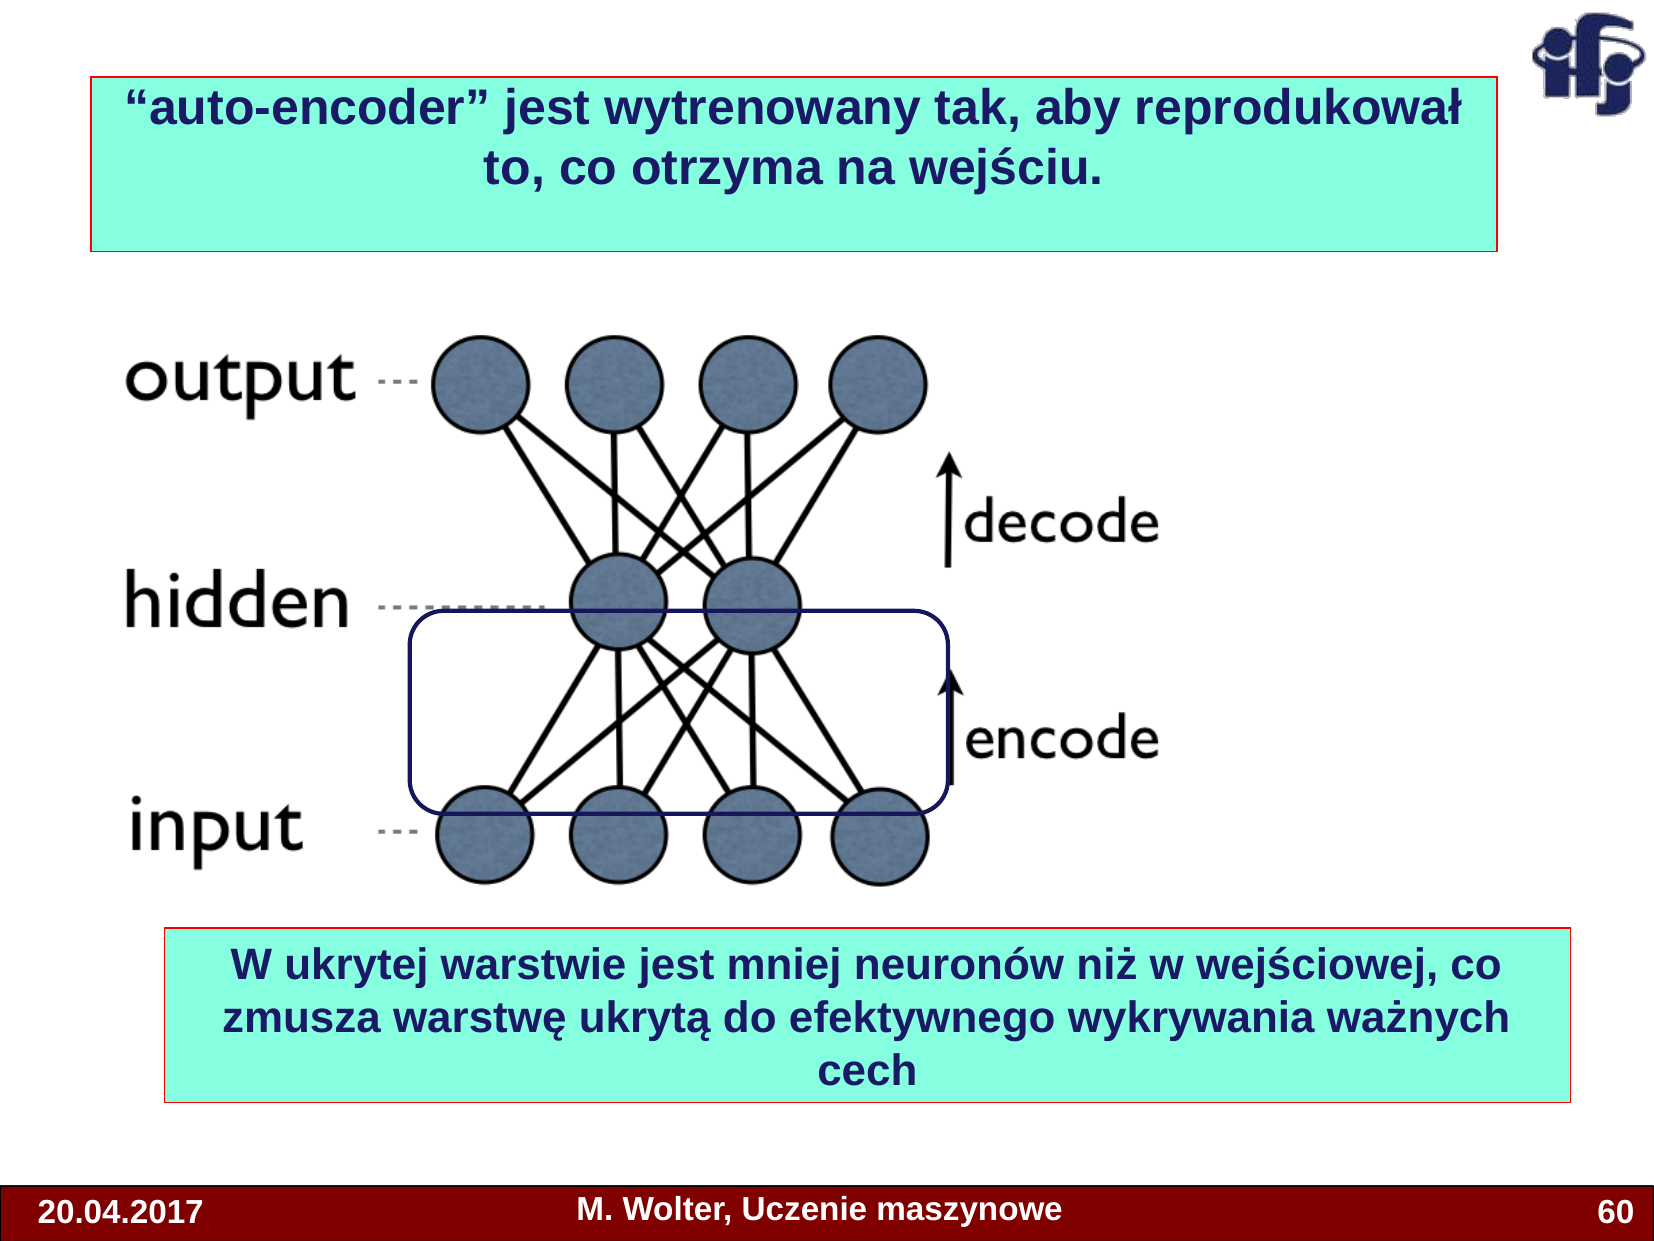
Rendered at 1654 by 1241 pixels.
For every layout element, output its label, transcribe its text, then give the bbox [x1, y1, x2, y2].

picture [84, 311, 1192, 911]
title “auto-encoder” jest wytrenowany tak, aby reprodukował to, co otrzyma na wejściu. [91, 77, 1497, 252]
picture [1525, 0, 1654, 129]
text_box W ukrytej warstwie jest mniej neuronów niż w wejściowej, co zmusza warstwę ukrytą do efektywnego wykrywania ważnych cech [164, 927, 1571, 1103]
